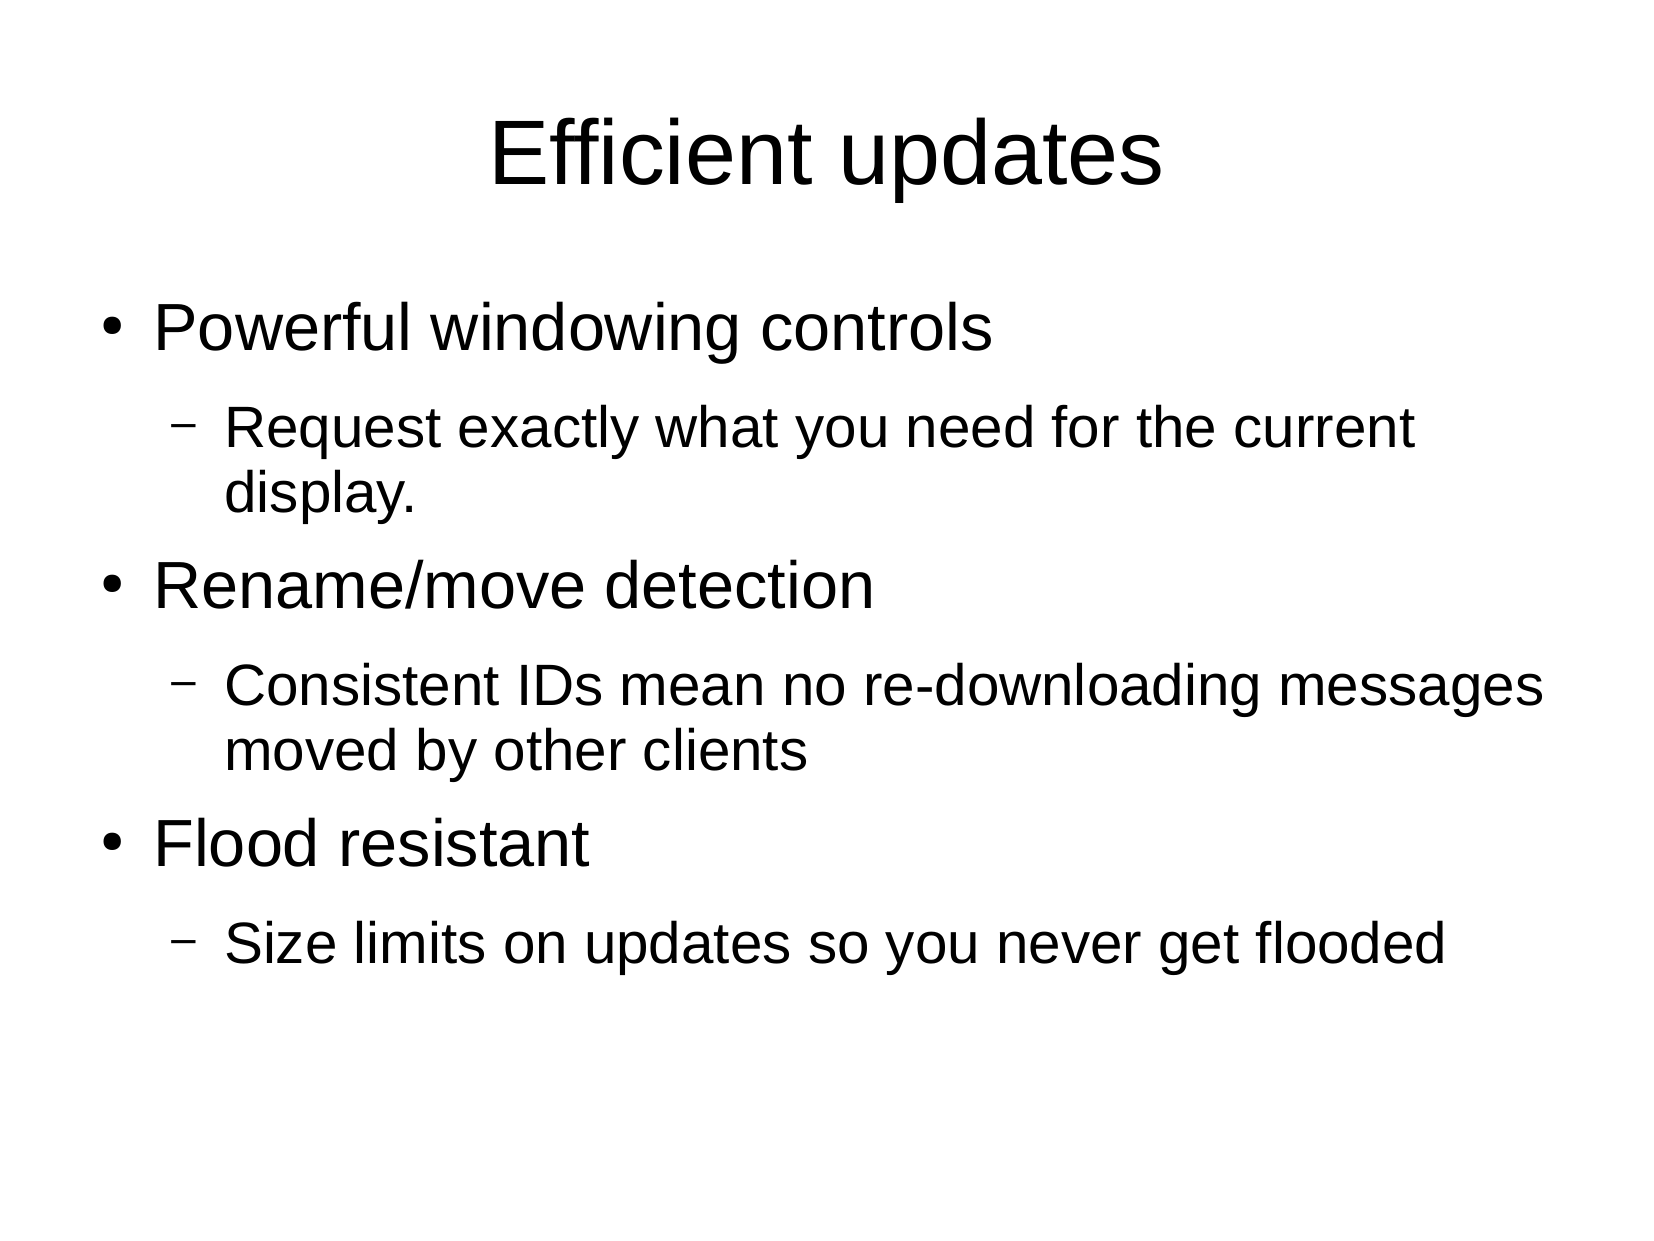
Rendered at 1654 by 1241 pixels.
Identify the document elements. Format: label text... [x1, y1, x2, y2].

title Efficient updates [82, 49, 1571, 257]
list Powerful windowing controls Request exactly what you need for the current display. Rename/move detection Consistent IDs mean no re-downloading messages moved by other clients Flood resistant Size limits on updates so you never get flooded [82, 290, 1571, 1010]
